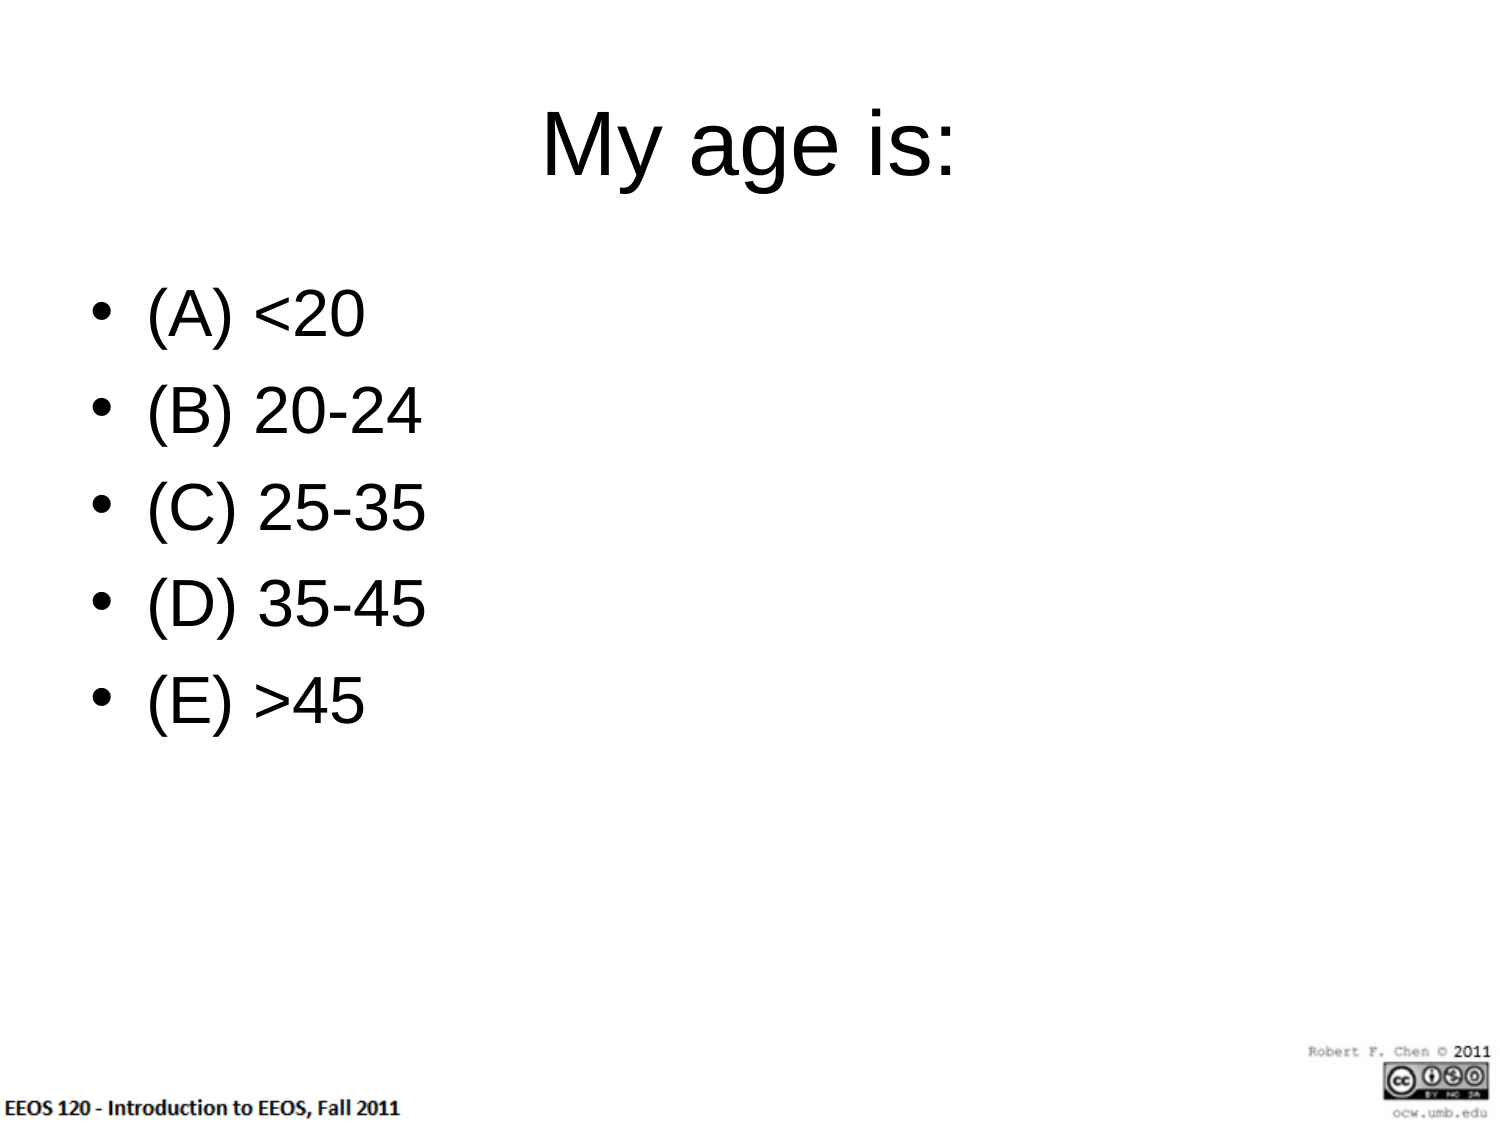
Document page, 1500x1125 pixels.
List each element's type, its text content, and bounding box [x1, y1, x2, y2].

picture [1301, 1040, 1500, 1125]
title My age is: [75, 45, 1426, 233]
picture [0, 1090, 405, 1125]
list (A) <20 (B) 20-24 (C) 25-35 (D) 35-45 (E) >45 [75, 262, 1426, 1006]
